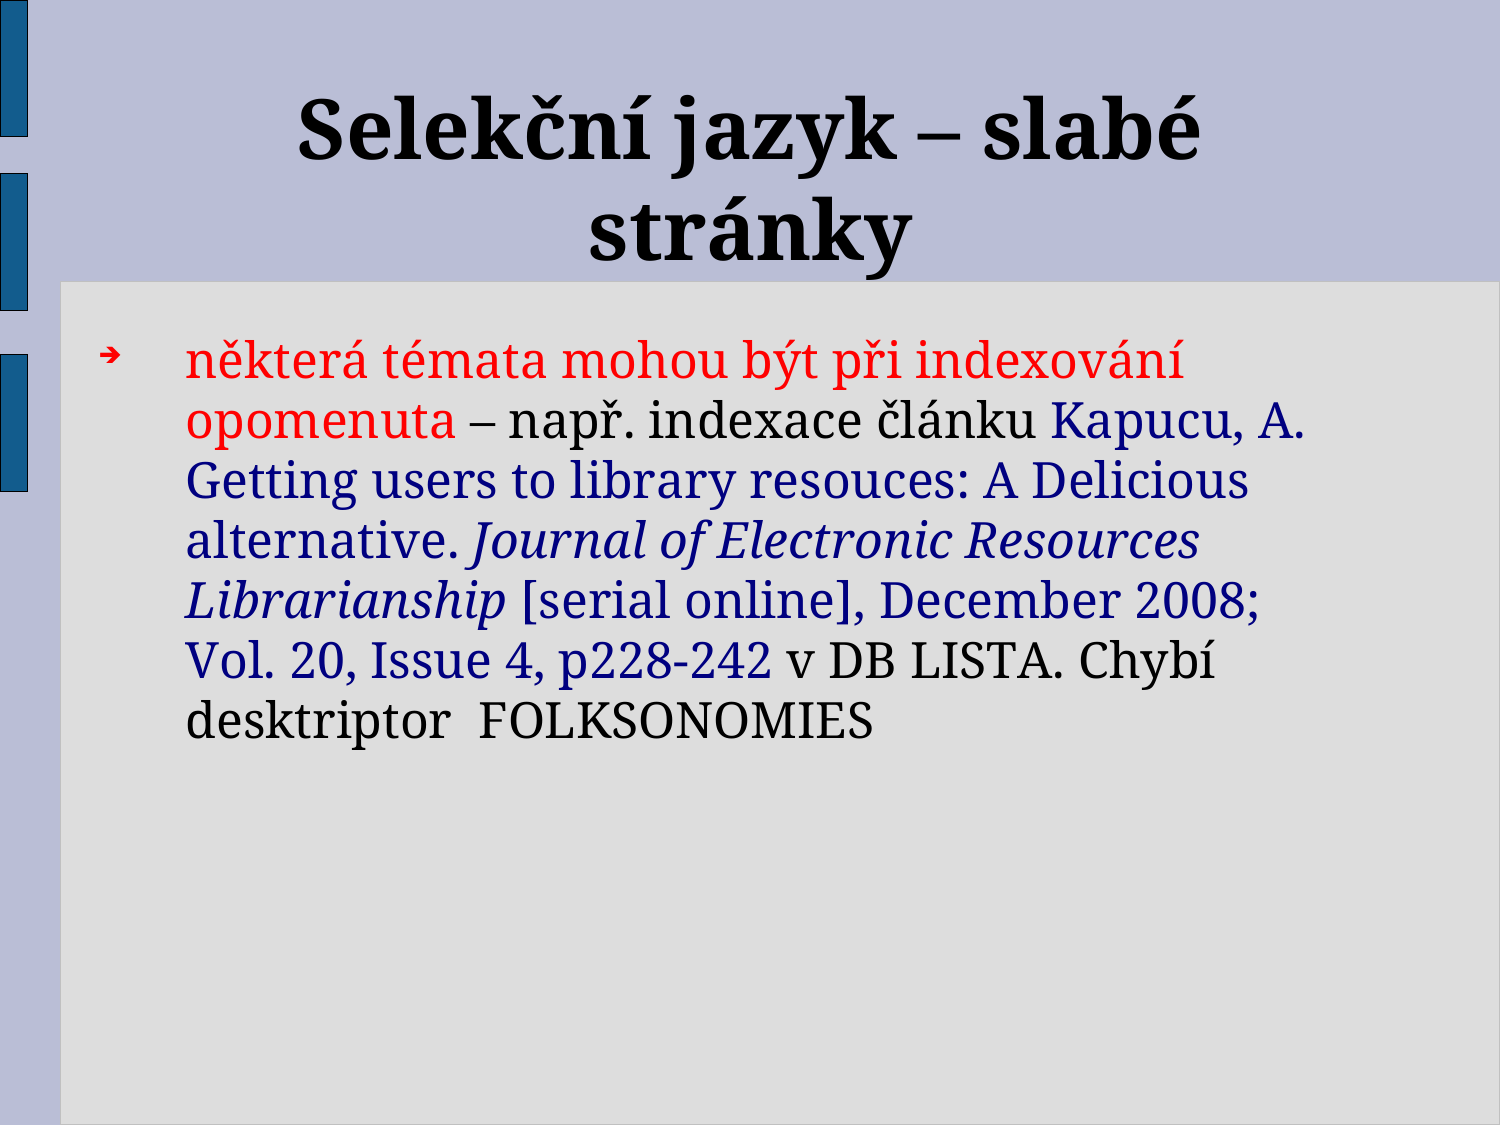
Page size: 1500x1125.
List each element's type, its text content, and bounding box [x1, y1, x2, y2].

list některá témata mohou být při indexování opomenuta – např. indexace článku Kapucu, A. Getting users to library resouces: A Delicious alternative. Journal of Electronic Resources Librarianship [serial online], December 2008; Vol. 20, Issue 4, p228-242 v DB LISTA. Chybí desktriptor FOLKSONOMIES [83, 103, 1359, 1125]
title Selekční jazyk – slabé stránky [110, 68, 1392, 285]
